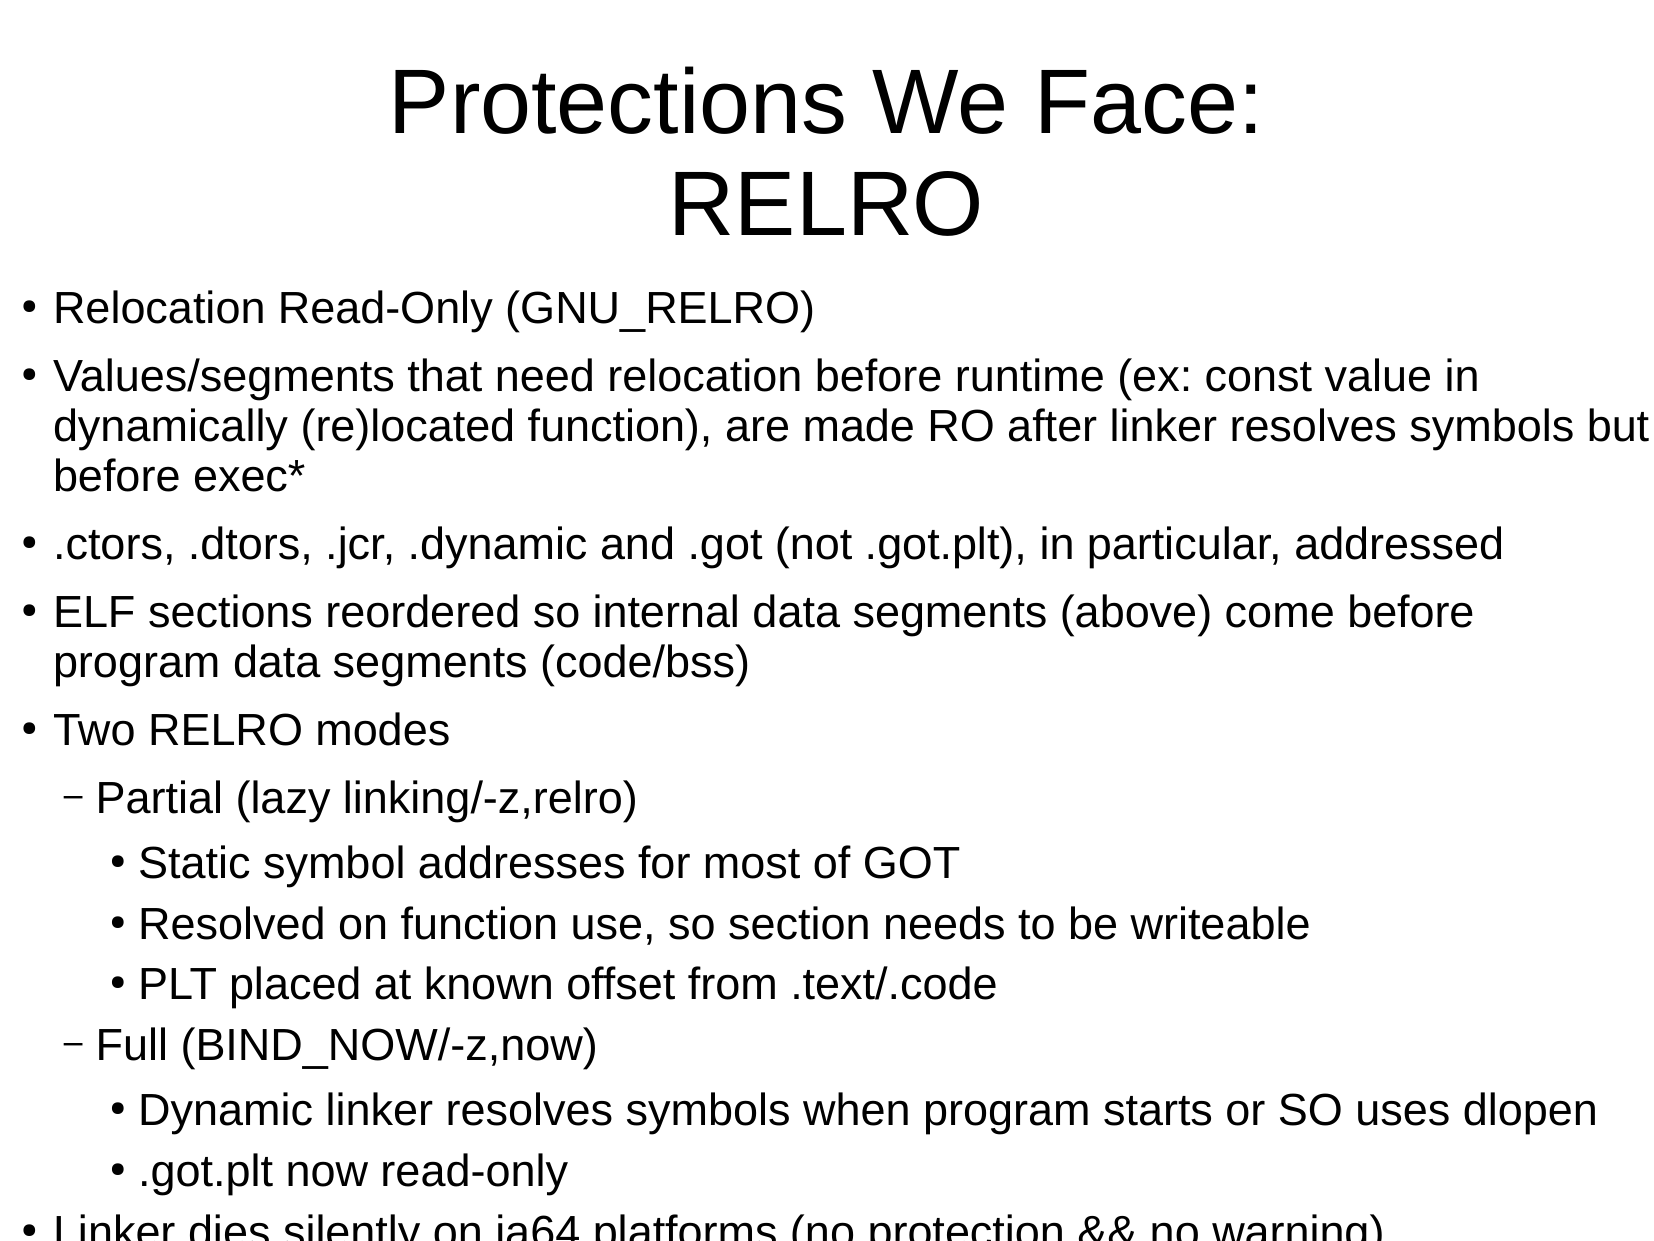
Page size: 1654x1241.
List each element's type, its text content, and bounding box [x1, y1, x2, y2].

list Relocation Read-Only (GNU_RELRO) Values/segments that need relocation before runtime (ex: const value in dynamically (re)located function), are made RO after linker resolves symbols but before exec* .ctors, .dtors, .jcr, .dynamic and .got (not .got.plt), in particular, addressed ELF sections reordered so internal data segments (above) come before program data segments (code/bss) Two RELRO modes Partial (lazy linking/-z,relro) Static symbol addresses for most of GOT Resolved on function use, so section needs to be writeable PLT placed at known offset from .text/.code Full (BIND_NOW/-z,now) Dynamic linker resolves symbols when program starts or SO uses dlopen .got.plt now read-only Linker dies silently on ia64 platforms (no protection && no warning) [10, 282, 1654, 1241]
title Protections We Face: RELRO [82, 49, 1571, 257]
